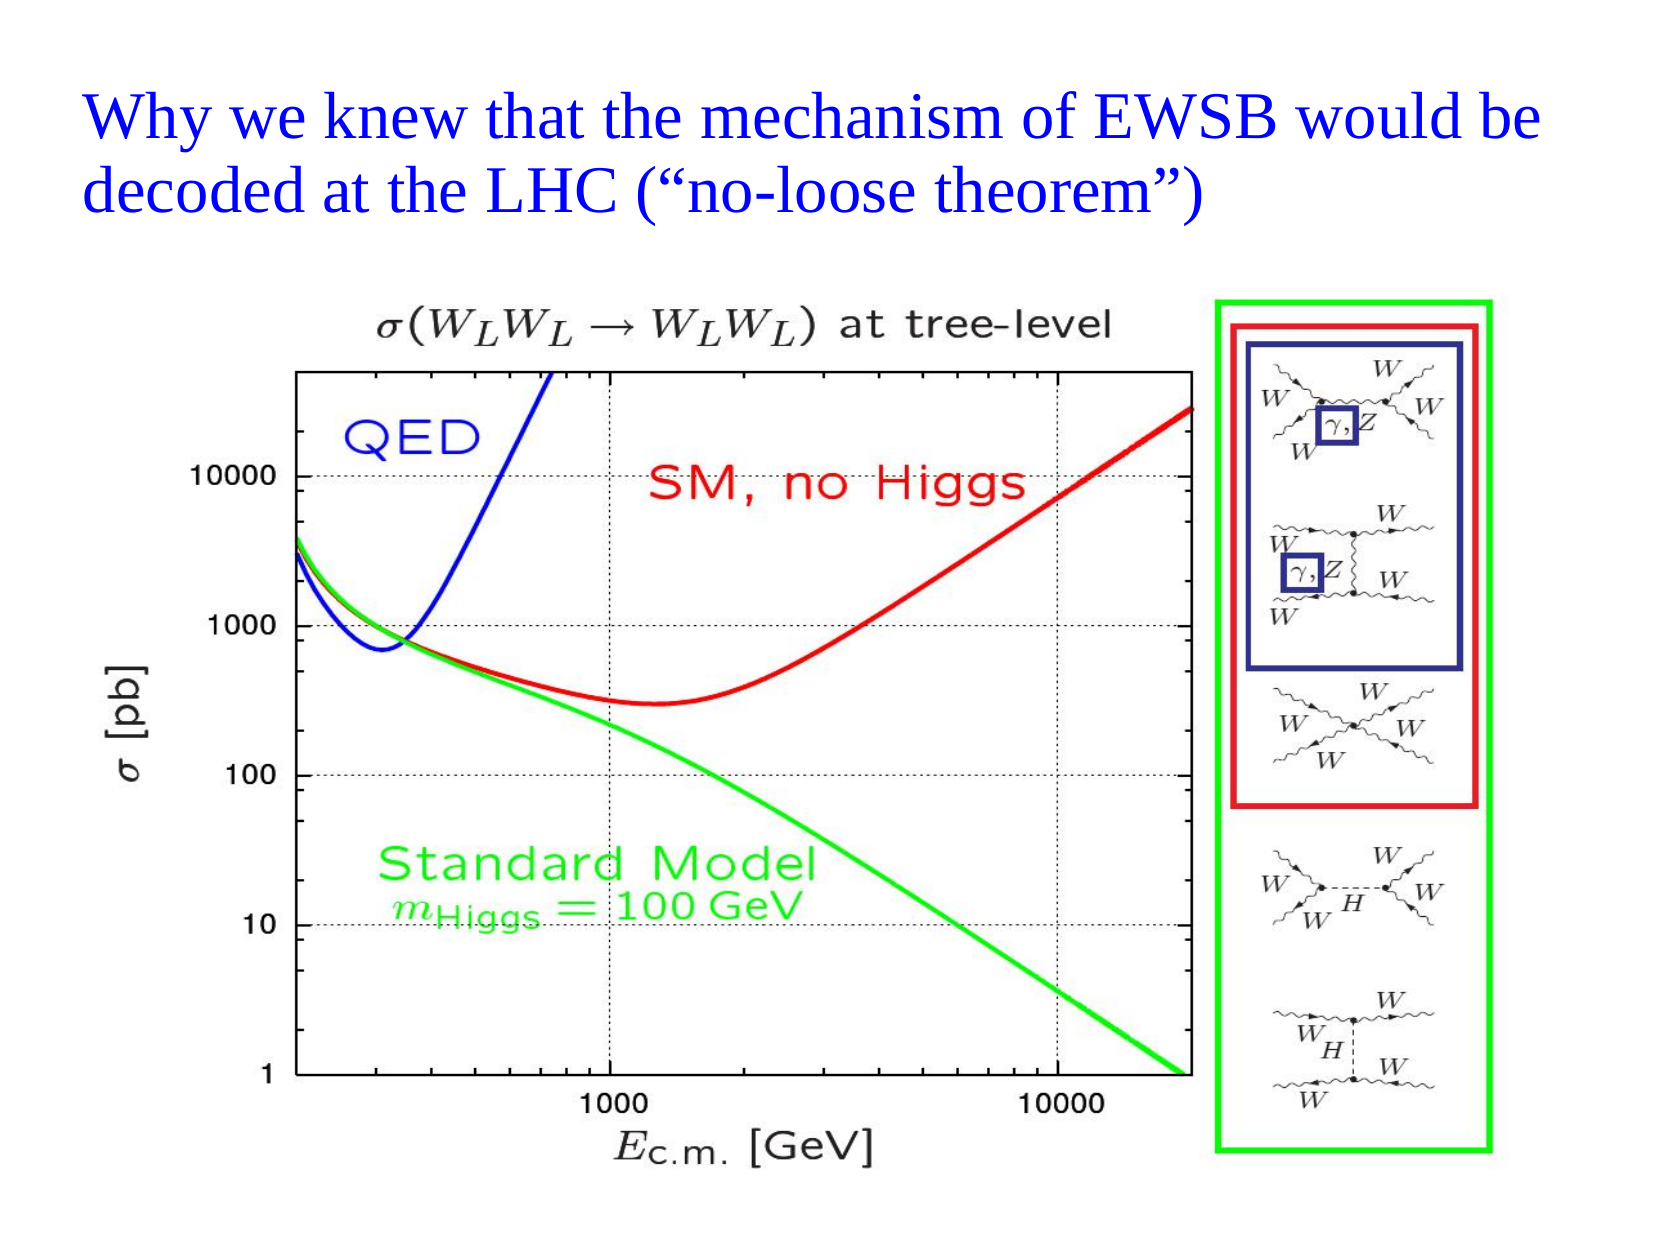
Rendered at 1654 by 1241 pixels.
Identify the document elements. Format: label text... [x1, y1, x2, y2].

title Why we knew that the mechanism of EWSB would be decoded at the LHC (“no-loose theorem”) [82, 49, 1571, 257]
picture [88, 295, 1565, 1182]
